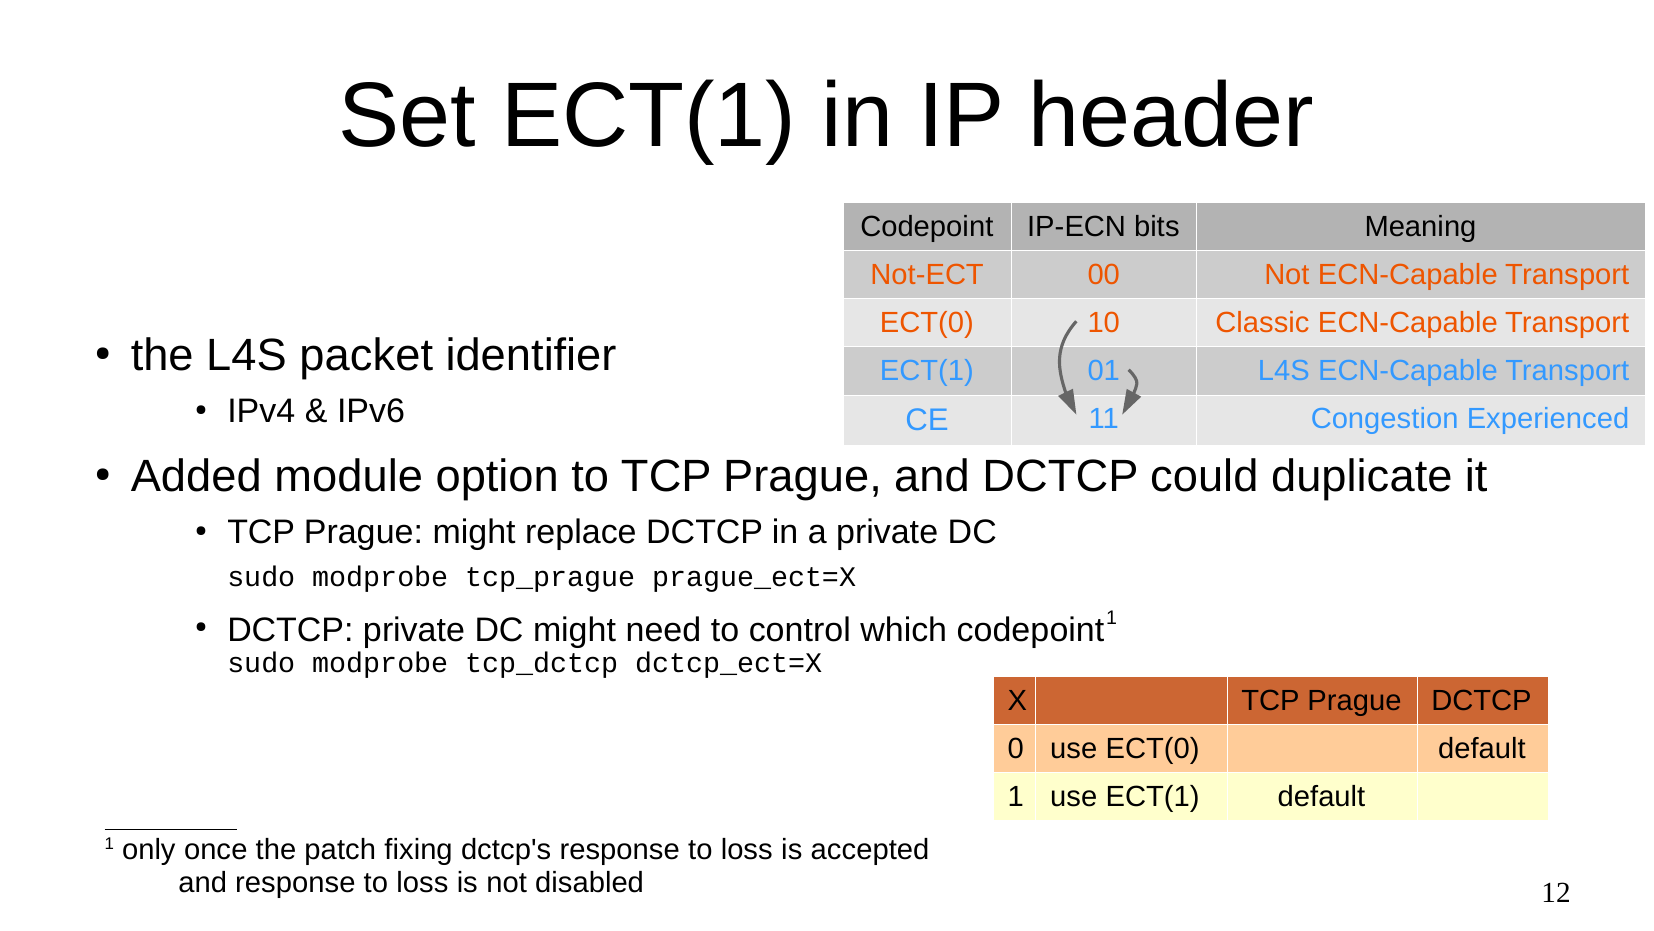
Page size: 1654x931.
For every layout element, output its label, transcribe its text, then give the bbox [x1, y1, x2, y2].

text_box 1 only once the patch fixing dctcp's response to loss is accepted and response to loss is not disabled [89, 792, 938, 906]
table_cell use ECT(0) [1036, 725, 1227, 772]
table_cell ECT(0) [844, 299, 1011, 346]
table_cell ECT(1) [844, 347, 1011, 395]
table_cell [1228, 725, 1417, 772]
table_cell Congestion Experienced [1197, 396, 1645, 445]
list the L4S packet identifier IPv4 & IPv6 Added module option to TCP Prague, and DCTCP could duplicate it TCP Prague: might replace DCTCP in a private DC sudo modprobe tcp_prague prague_ect=X DCTCP: private DC might need to control which codepoint1 sudo modprobe tcp_dctcp dctcp_ect=X [82, 329, 1571, 690]
table_cell Not-ECT [844, 251, 1011, 298]
table_header TCP Prague [1228, 677, 1417, 724]
table_header X [994, 677, 1035, 724]
table_cell use ECT(1) [1036, 773, 1227, 820]
table_cell Not ECN-Capable Transport [1197, 251, 1645, 298]
table_cell L4S ECN-Capable Transport [1197, 347, 1645, 395]
table_cell [1418, 773, 1548, 820]
title Set ECT(1) in IP header [82, 37, 1571, 193]
table_cell 01 [1012, 347, 1063, 395]
table_cell 10 [1012, 299, 1196, 346]
table_cell 0 [994, 725, 1035, 772]
table_cell default [1418, 725, 1548, 772]
table_header Meaning [1197, 203, 1645, 250]
table_cell default [1228, 773, 1417, 820]
table_cell 01 [1062, 347, 1196, 395]
table_cell 11 [1012, 396, 1196, 445]
table_cell 1 [994, 773, 1035, 820]
table_cell 00 [1012, 251, 1196, 298]
table_cell CE [844, 396, 1011, 445]
table_header [1036, 677, 1227, 724]
table_header Codepoint [844, 203, 1011, 250]
table_header DCTCP [1418, 677, 1548, 724]
table_header IP-ECN bits [1012, 203, 1196, 250]
table_cell Classic ECN-Capable Transport [1197, 299, 1645, 346]
